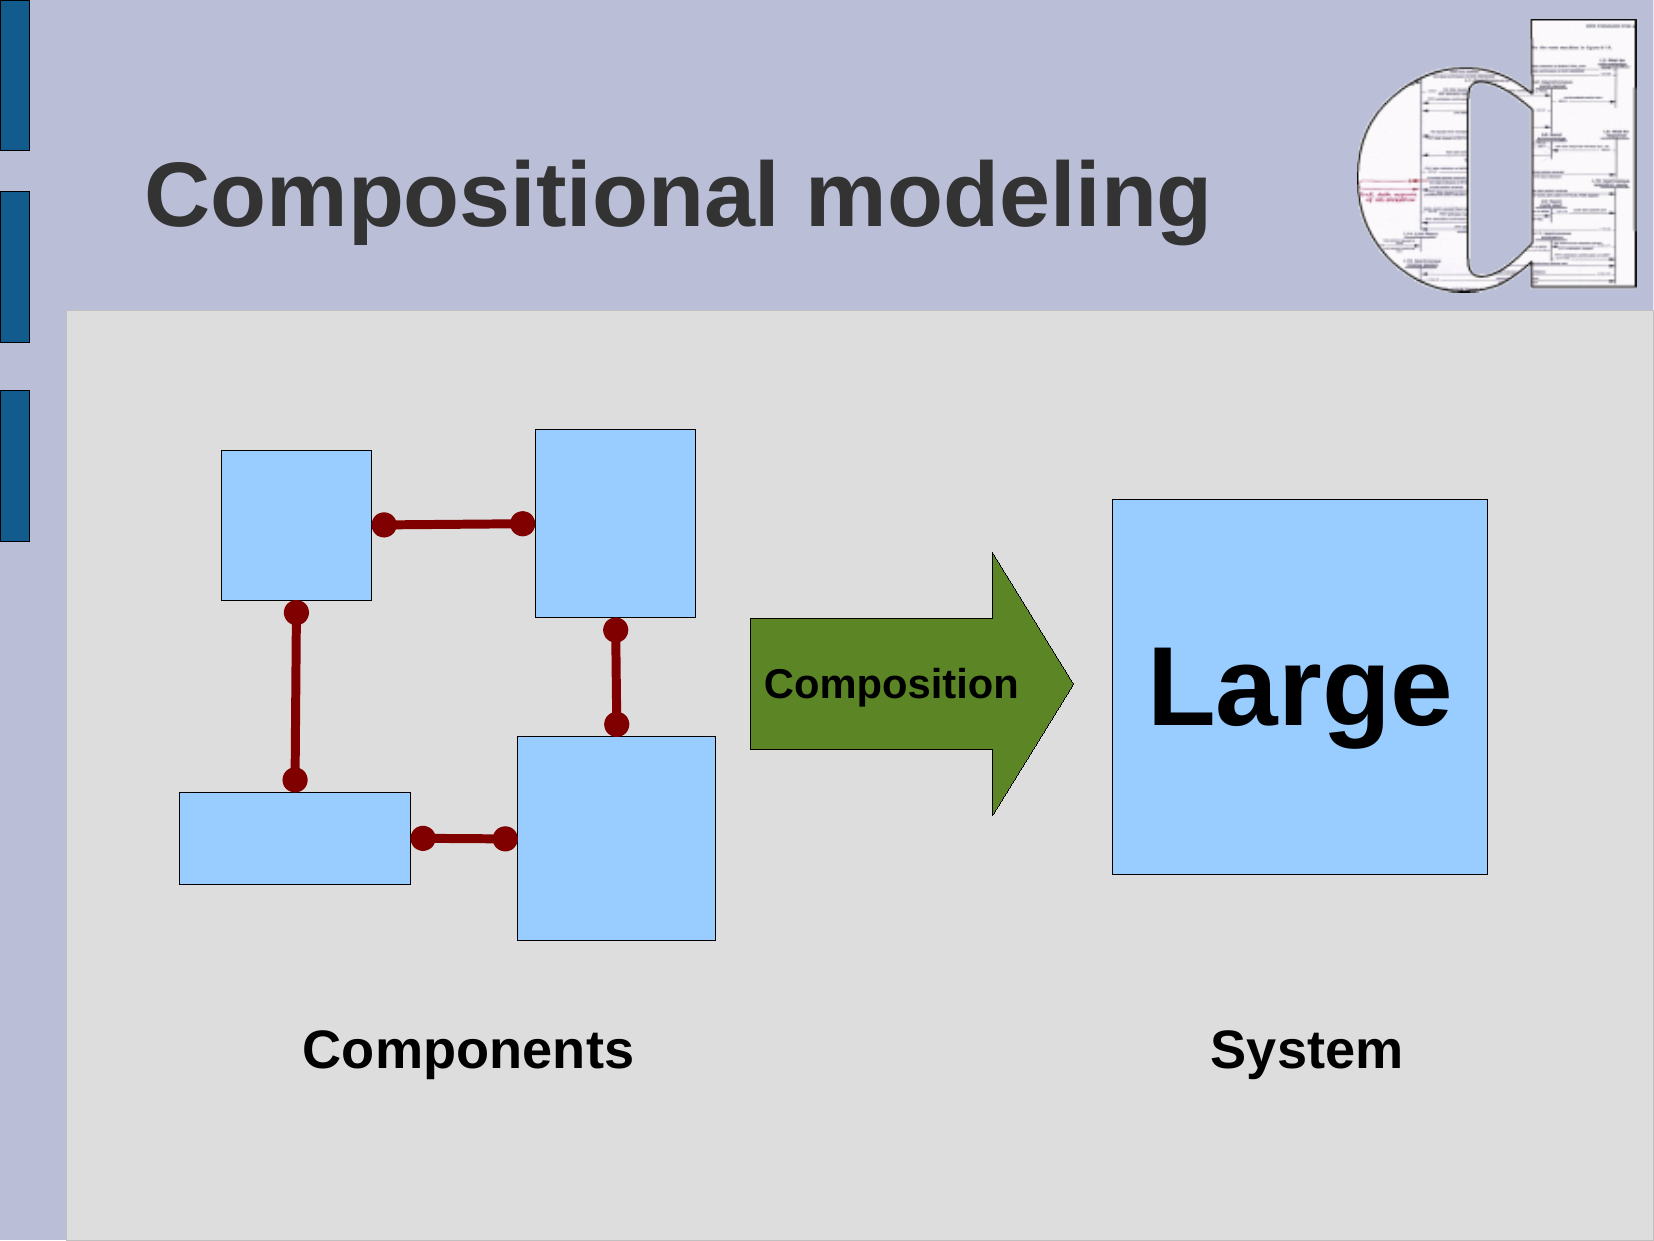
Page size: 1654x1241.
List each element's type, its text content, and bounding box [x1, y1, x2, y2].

picture [1357, 19, 1637, 293]
title Compositional modeling [121, 98, 1238, 291]
text_box Composition [750, 552, 1074, 816]
text_box [535, 429, 696, 618]
text_box Large [1112, 499, 1488, 875]
text_box [179, 792, 411, 885]
text_box [517, 736, 716, 941]
text_box Components [225, 1012, 713, 1110]
text_box [221, 450, 372, 601]
text_box System [1063, 1012, 1552, 1110]
